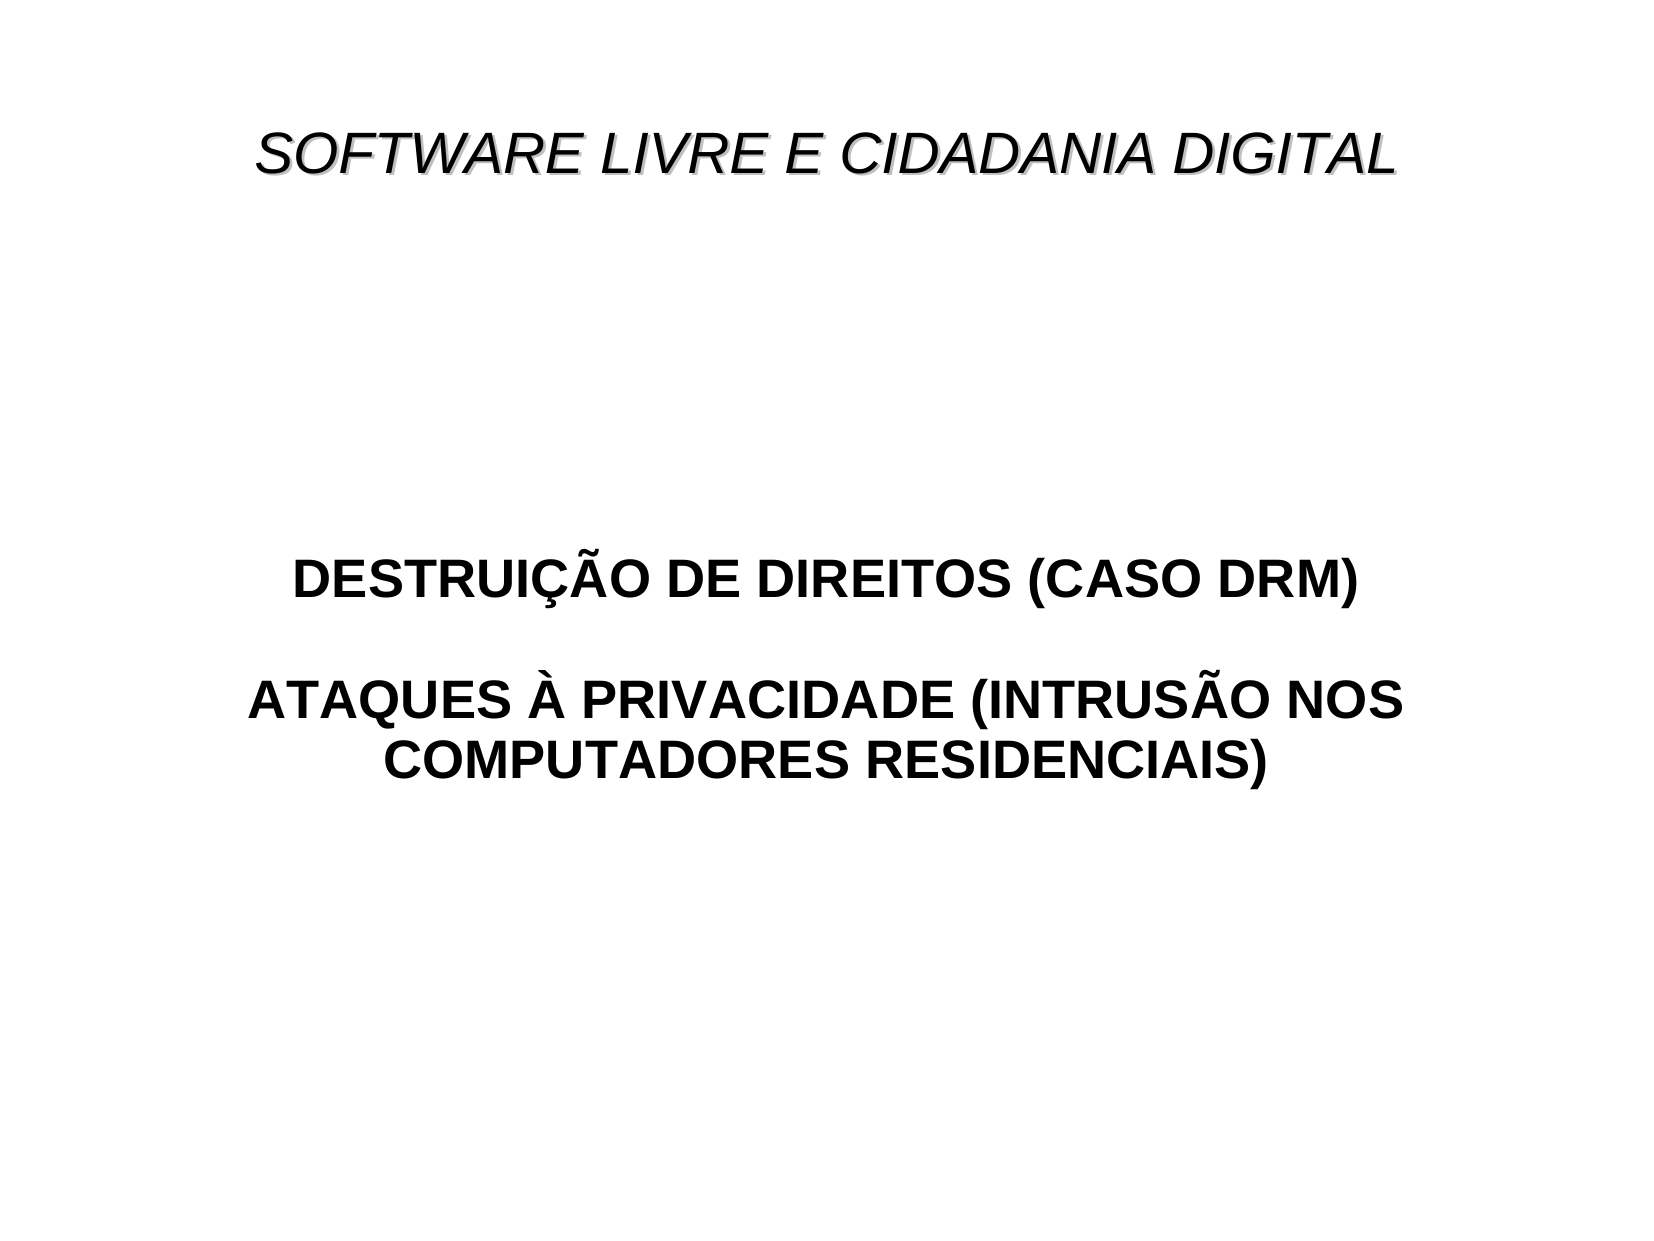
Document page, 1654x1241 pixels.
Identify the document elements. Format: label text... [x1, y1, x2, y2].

title SOFTWARE LIVRE E CIDADANIA DIGITAL [82, 49, 1571, 257]
subtitle DESTRUIÇÃO DE DIREITOS (CASO DRM) ATAQUES À PRIVACIDADE (INTRUSÃO NOS COMPUTADORES RESIDENCIAIS) [82, 297, 1571, 1102]
